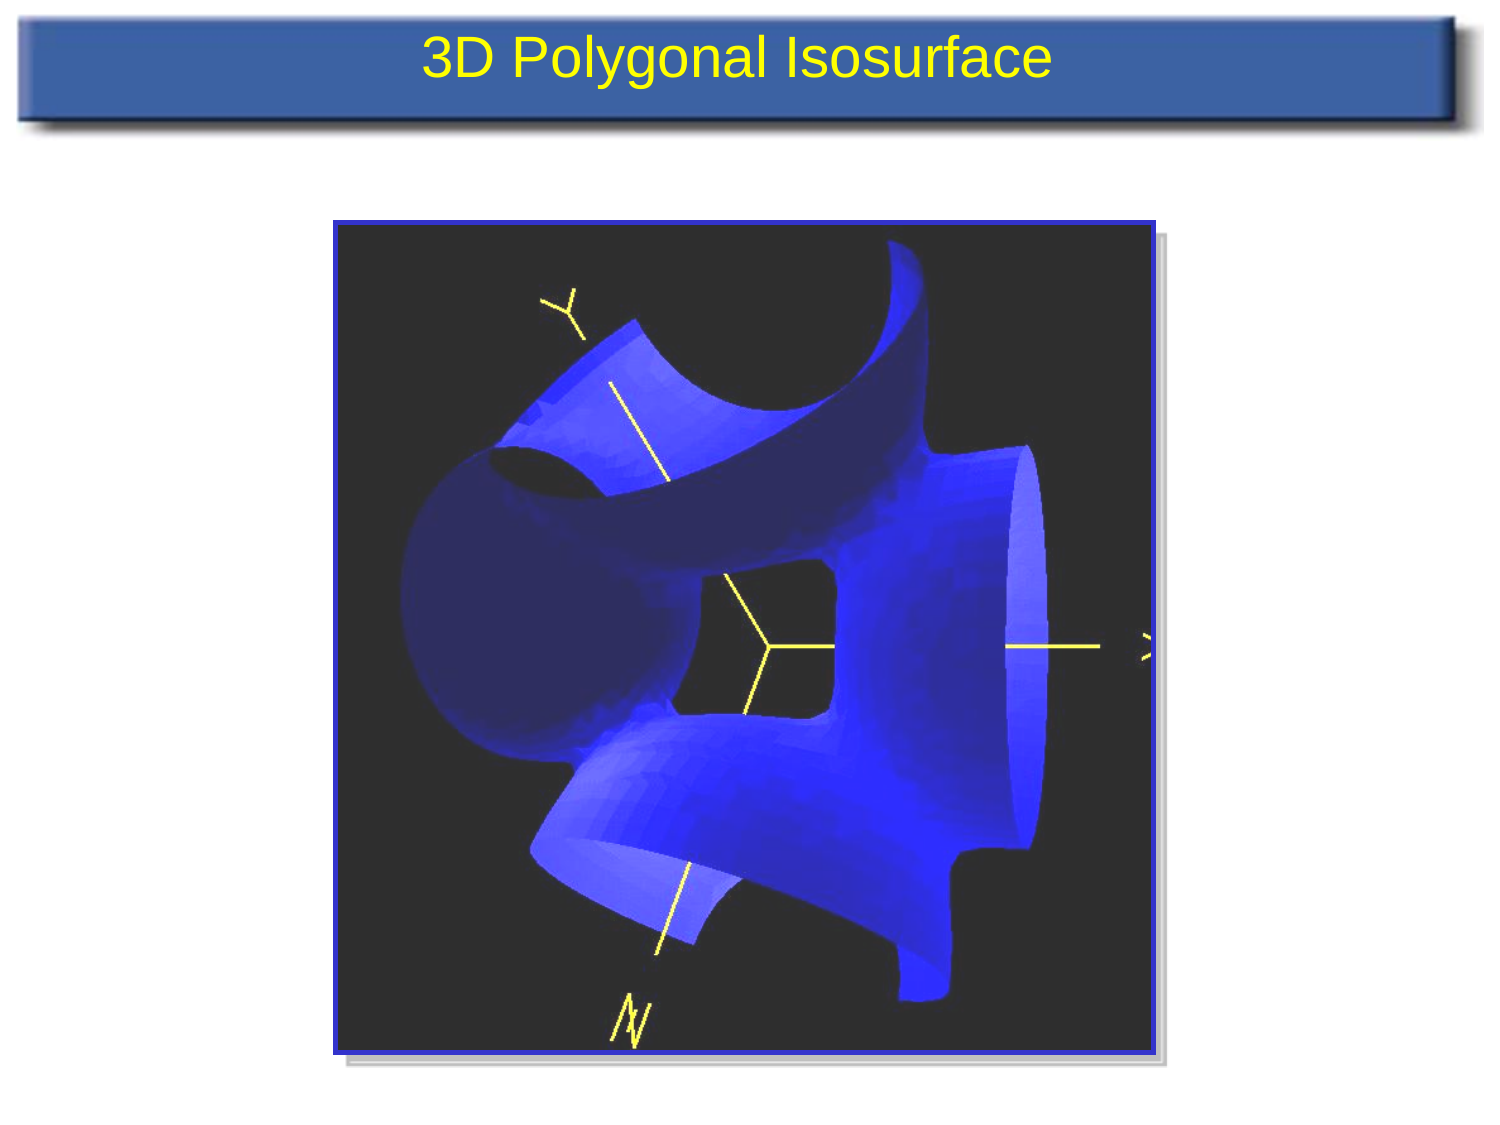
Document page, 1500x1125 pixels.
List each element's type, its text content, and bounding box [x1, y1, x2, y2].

title 3D Polygonal Isosurface [100, 0, 1376, 148]
picture [337, 224, 1152, 1051]
picture [1376, 13, 1484, 141]
picture [16, 13, 100, 141]
